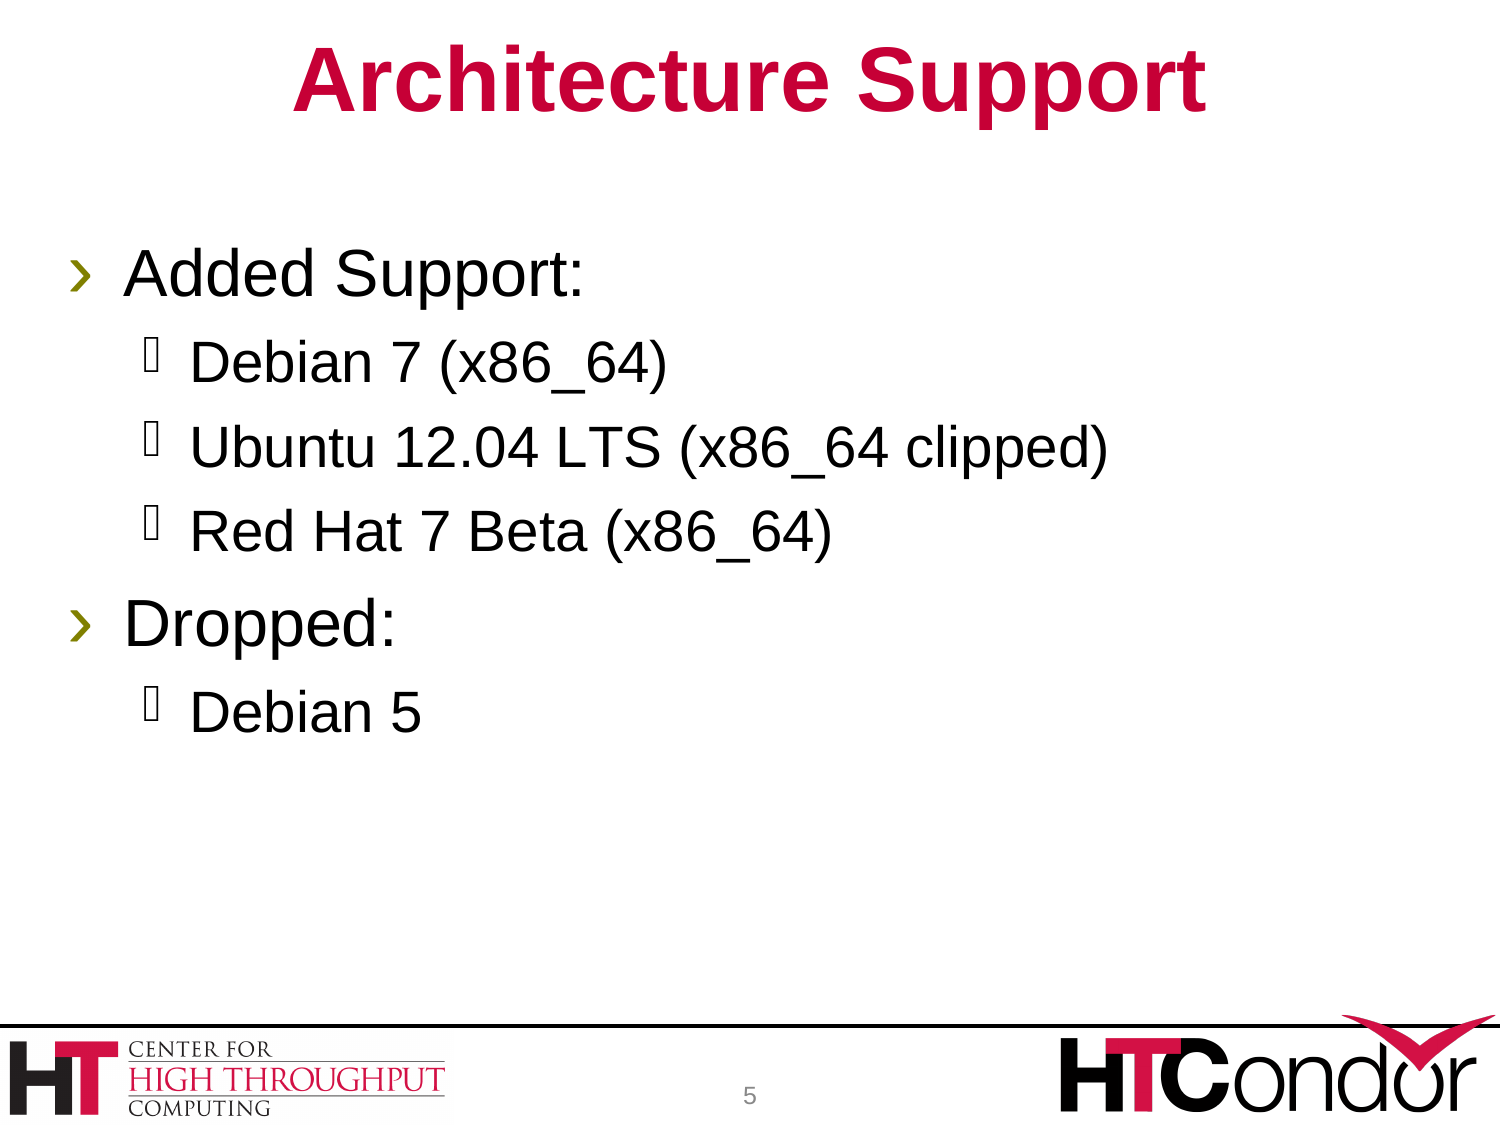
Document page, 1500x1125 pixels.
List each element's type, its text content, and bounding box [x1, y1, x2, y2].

text_box <number> [575, 1065, 926, 1125]
picture [1055, 1014, 1500, 1119]
picture [0, 1029, 454, 1125]
title Architecture Support [0, 0, 1500, 150]
list Added Support: Debian 7 (x86_64) Ubuntu 12.04 LTS (x86_64 clipped) Red Hat 7 Beta (x86_64) Dropped: Debian 5 [52, 222, 1431, 916]
